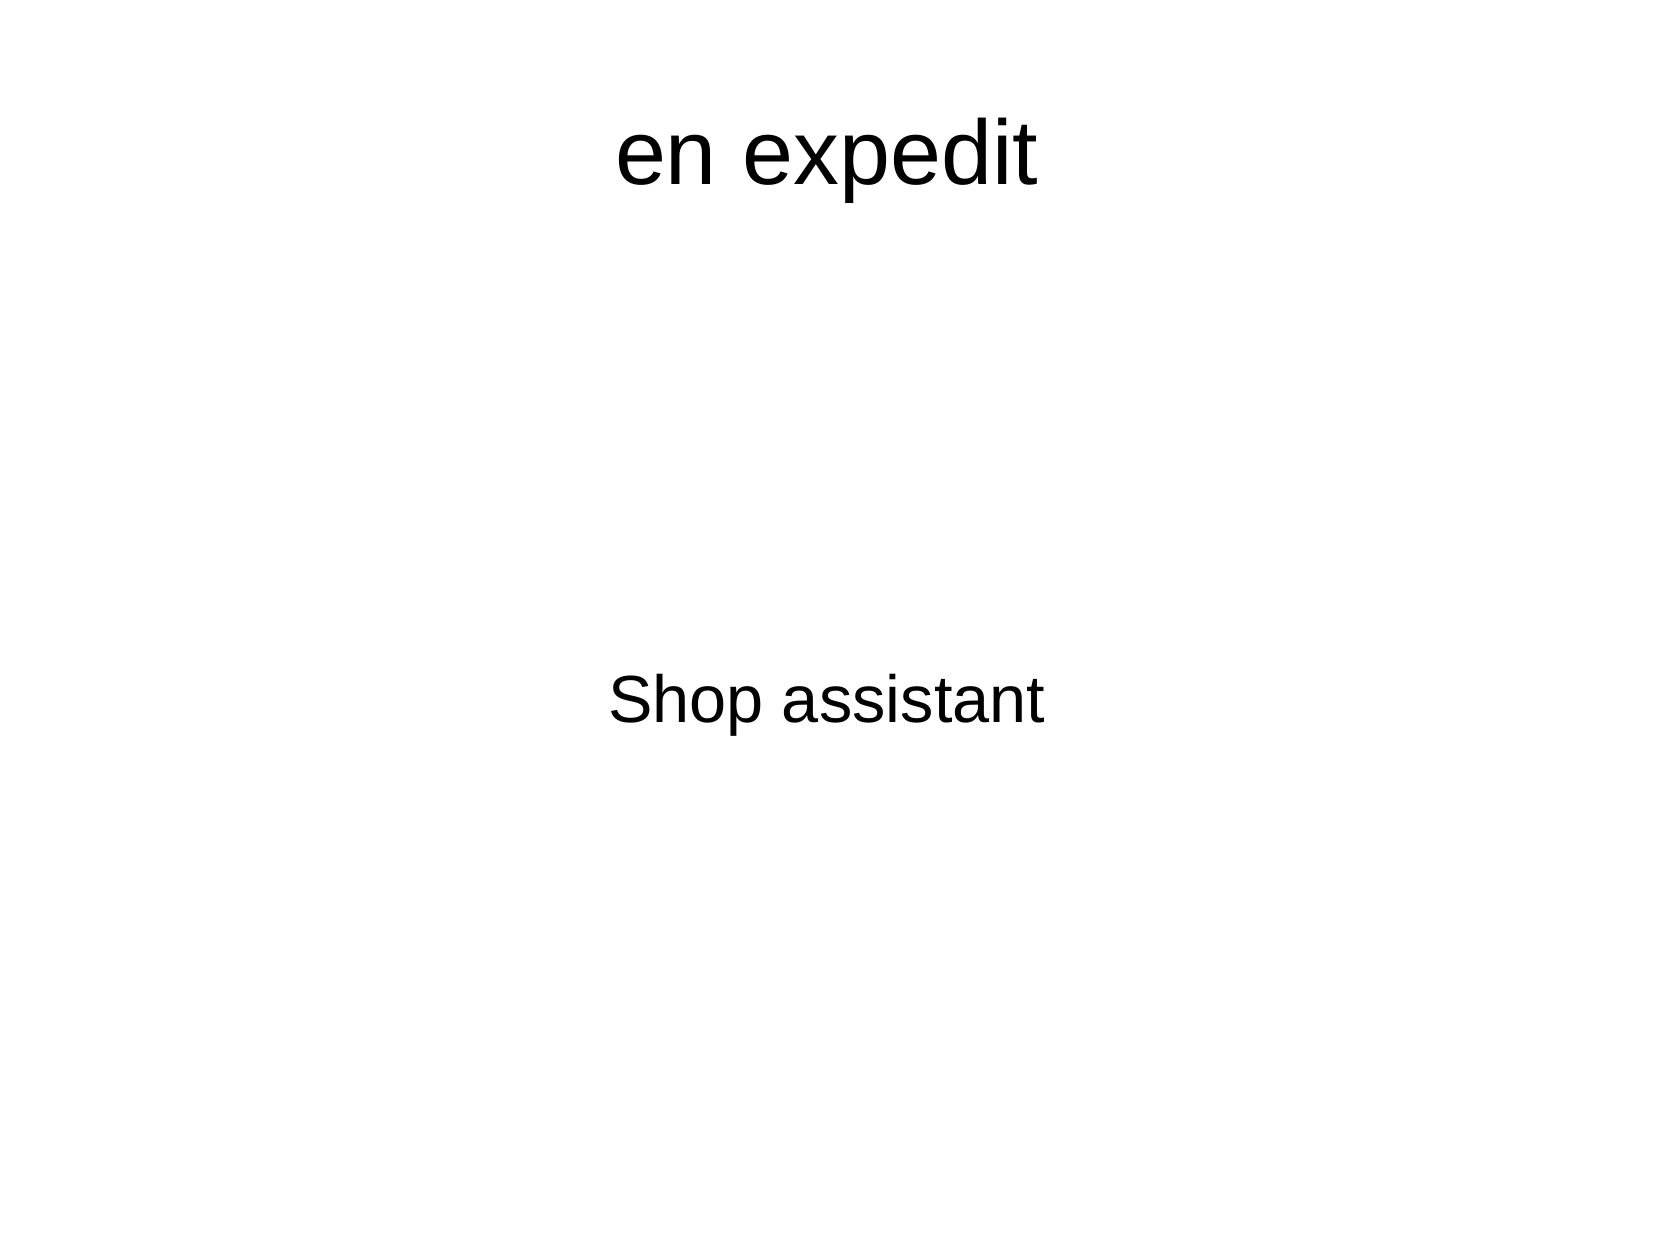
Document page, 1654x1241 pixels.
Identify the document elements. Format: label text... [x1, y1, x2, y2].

title en expedit [82, 56, 1571, 250]
subtitle Shop assistant [82, 297, 1571, 1102]
